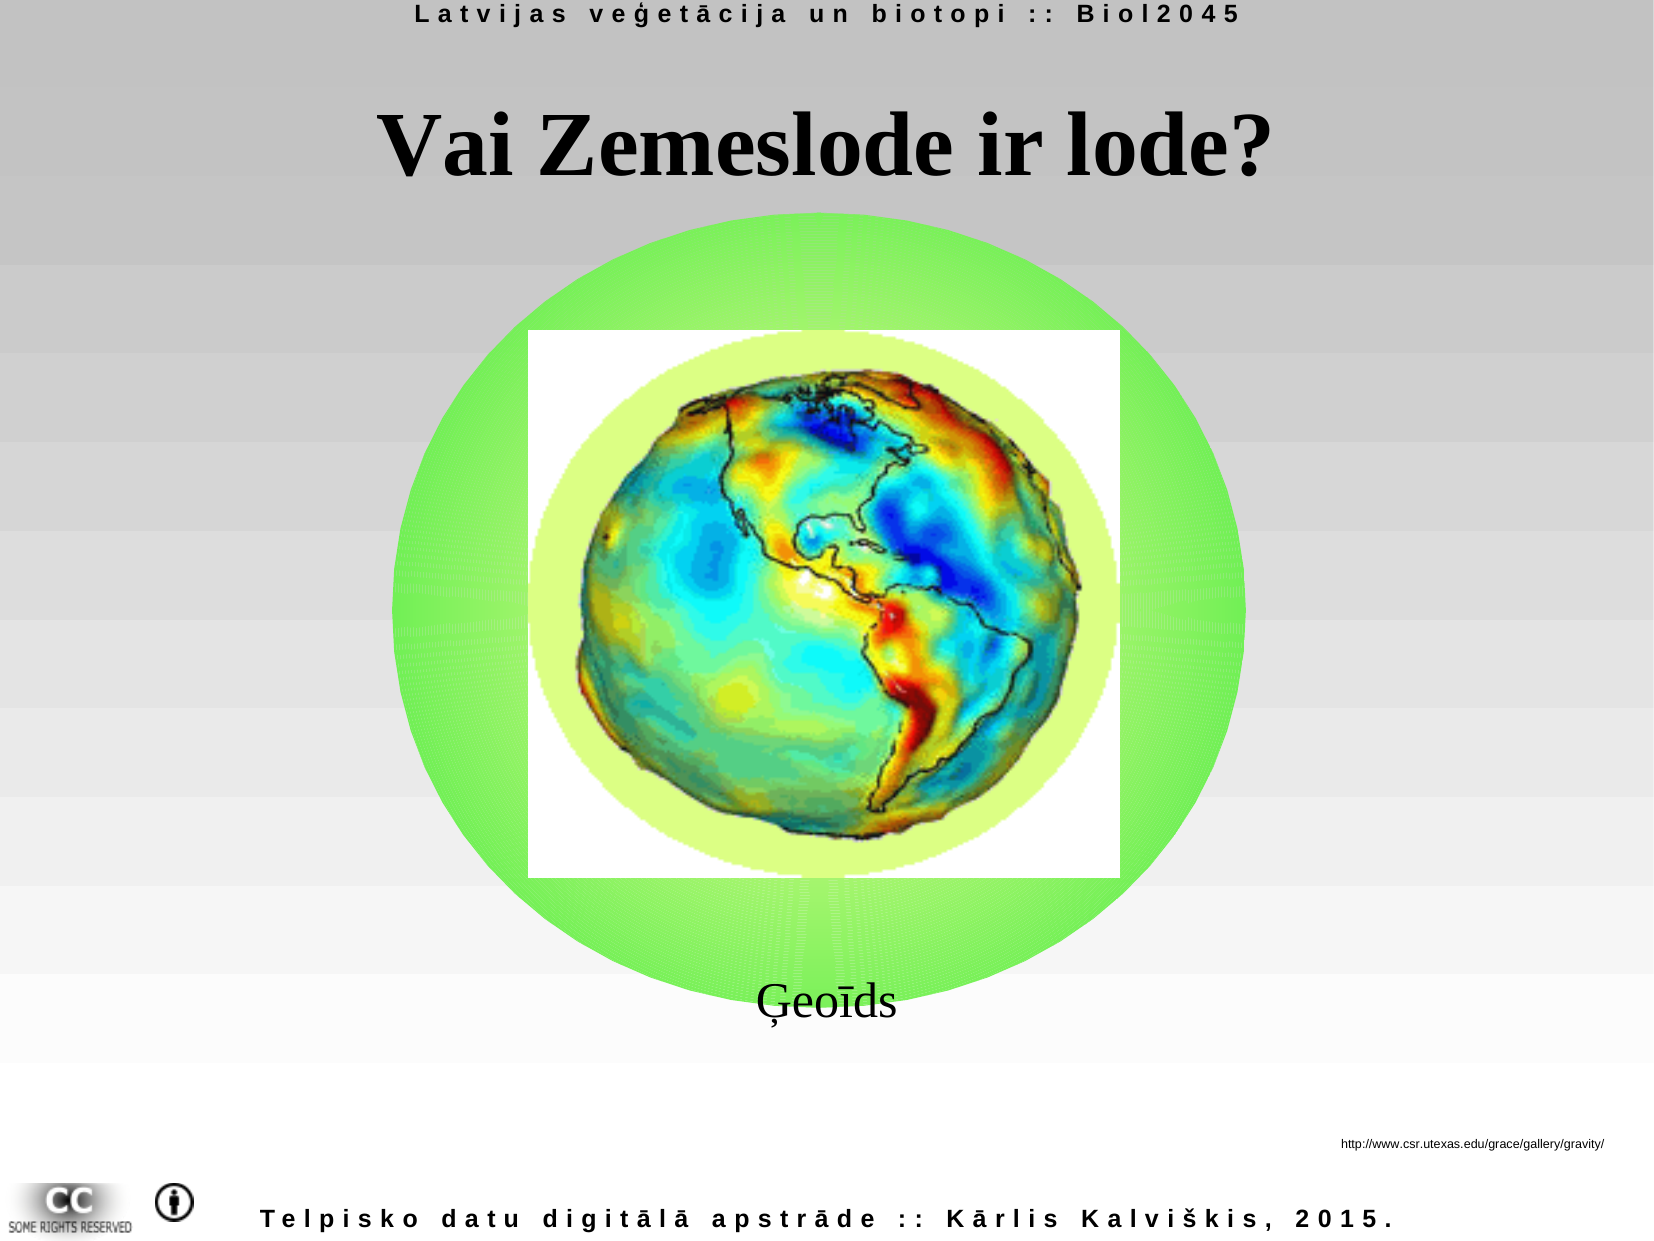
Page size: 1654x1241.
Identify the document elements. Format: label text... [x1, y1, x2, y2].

picture [528, 330, 1120, 878]
title Vai Zemeslode ir lode? [0, 1, 1654, 287]
picture [0, 287, 1654, 1241]
text_box [392, 287, 1246, 1004]
text_box Ģeoīds [755, 972, 898, 1086]
text_box http://www.csr.utexas.edu/grace/gallery/gravity/ [1341, 1137, 1605, 1152]
